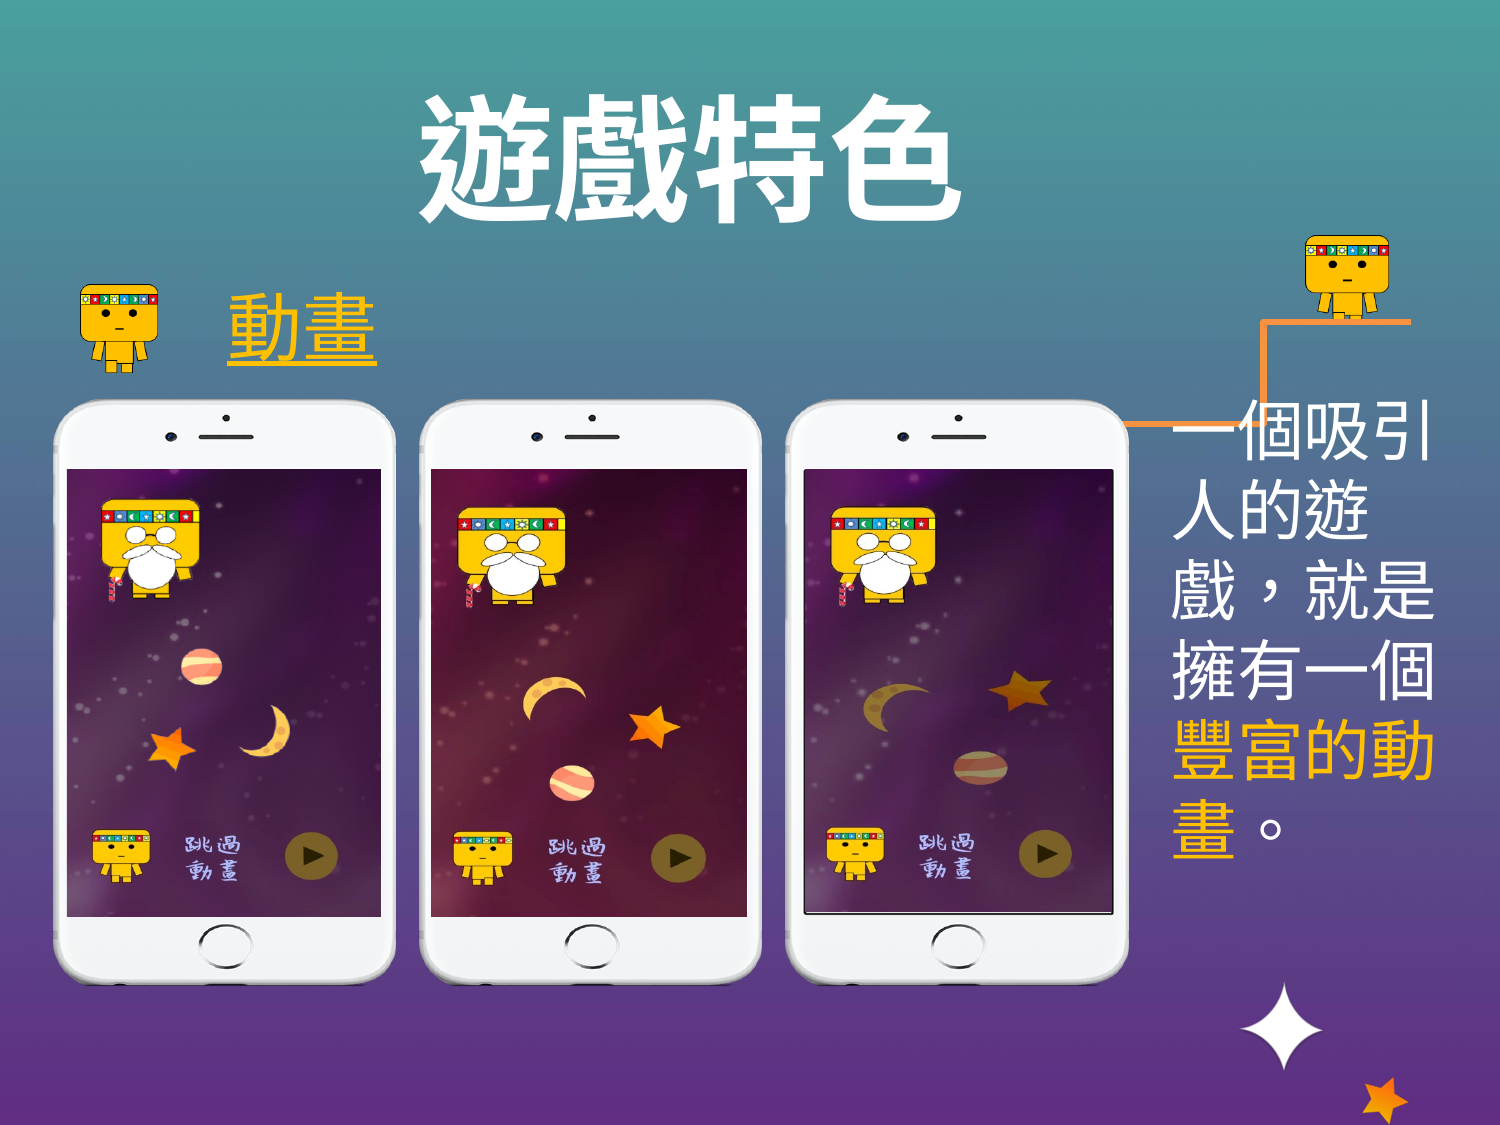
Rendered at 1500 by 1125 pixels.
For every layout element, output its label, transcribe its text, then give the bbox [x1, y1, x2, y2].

picture [0, 0, 1500, 1125]
text_box 遊戲特色 [401, 66, 1099, 249]
text_box 動畫 [212, 273, 909, 380]
text_box 一個吸引人的遊戲，就是擁有一個 豐富的動畫。 [1155, 381, 1493, 882]
